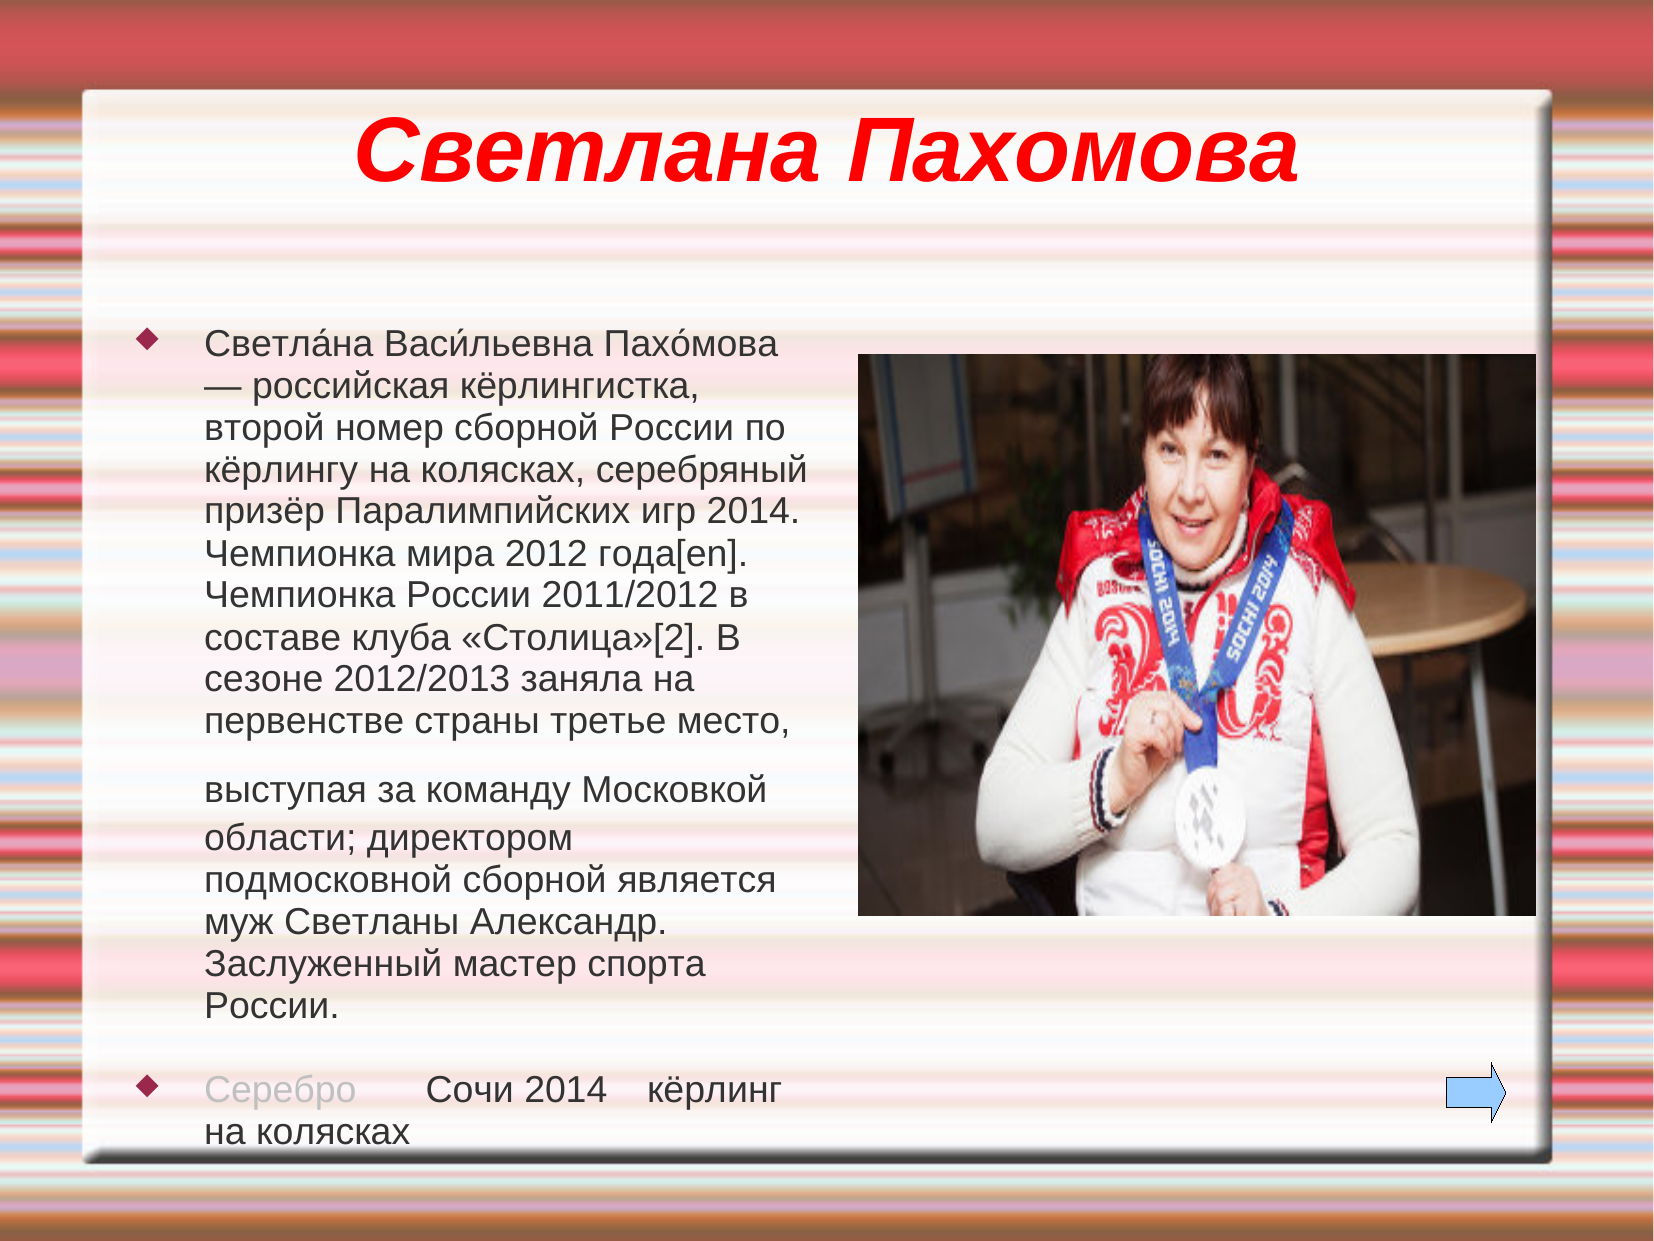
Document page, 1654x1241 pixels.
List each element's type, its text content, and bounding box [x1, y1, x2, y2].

text_box [1446, 1062, 1506, 1123]
title Светлана Пахомова [121, 53, 1534, 247]
picture [0, 0, 1654, 1241]
list Светла́на Васи́льевна Пахо́мова — российская кёрлингистка, второй номер сборной России по кёрлингу на колясках, серебряный призёр Паралимпийских игр 2014. Чемпионка мира 2012 года[en]. Чемпионка России 2011/2012 в составе клуба «Столица»[2]. В сезоне 2012/2013 заняла на первенстве страны третье место, выступая за команду Московкой области; директором подмосковной сборной является муж Светланы Александр. Заслуженный мастер спорта России. Серебро Сочи 2014 кёрлинг на колясках [121, 322, 824, 1118]
